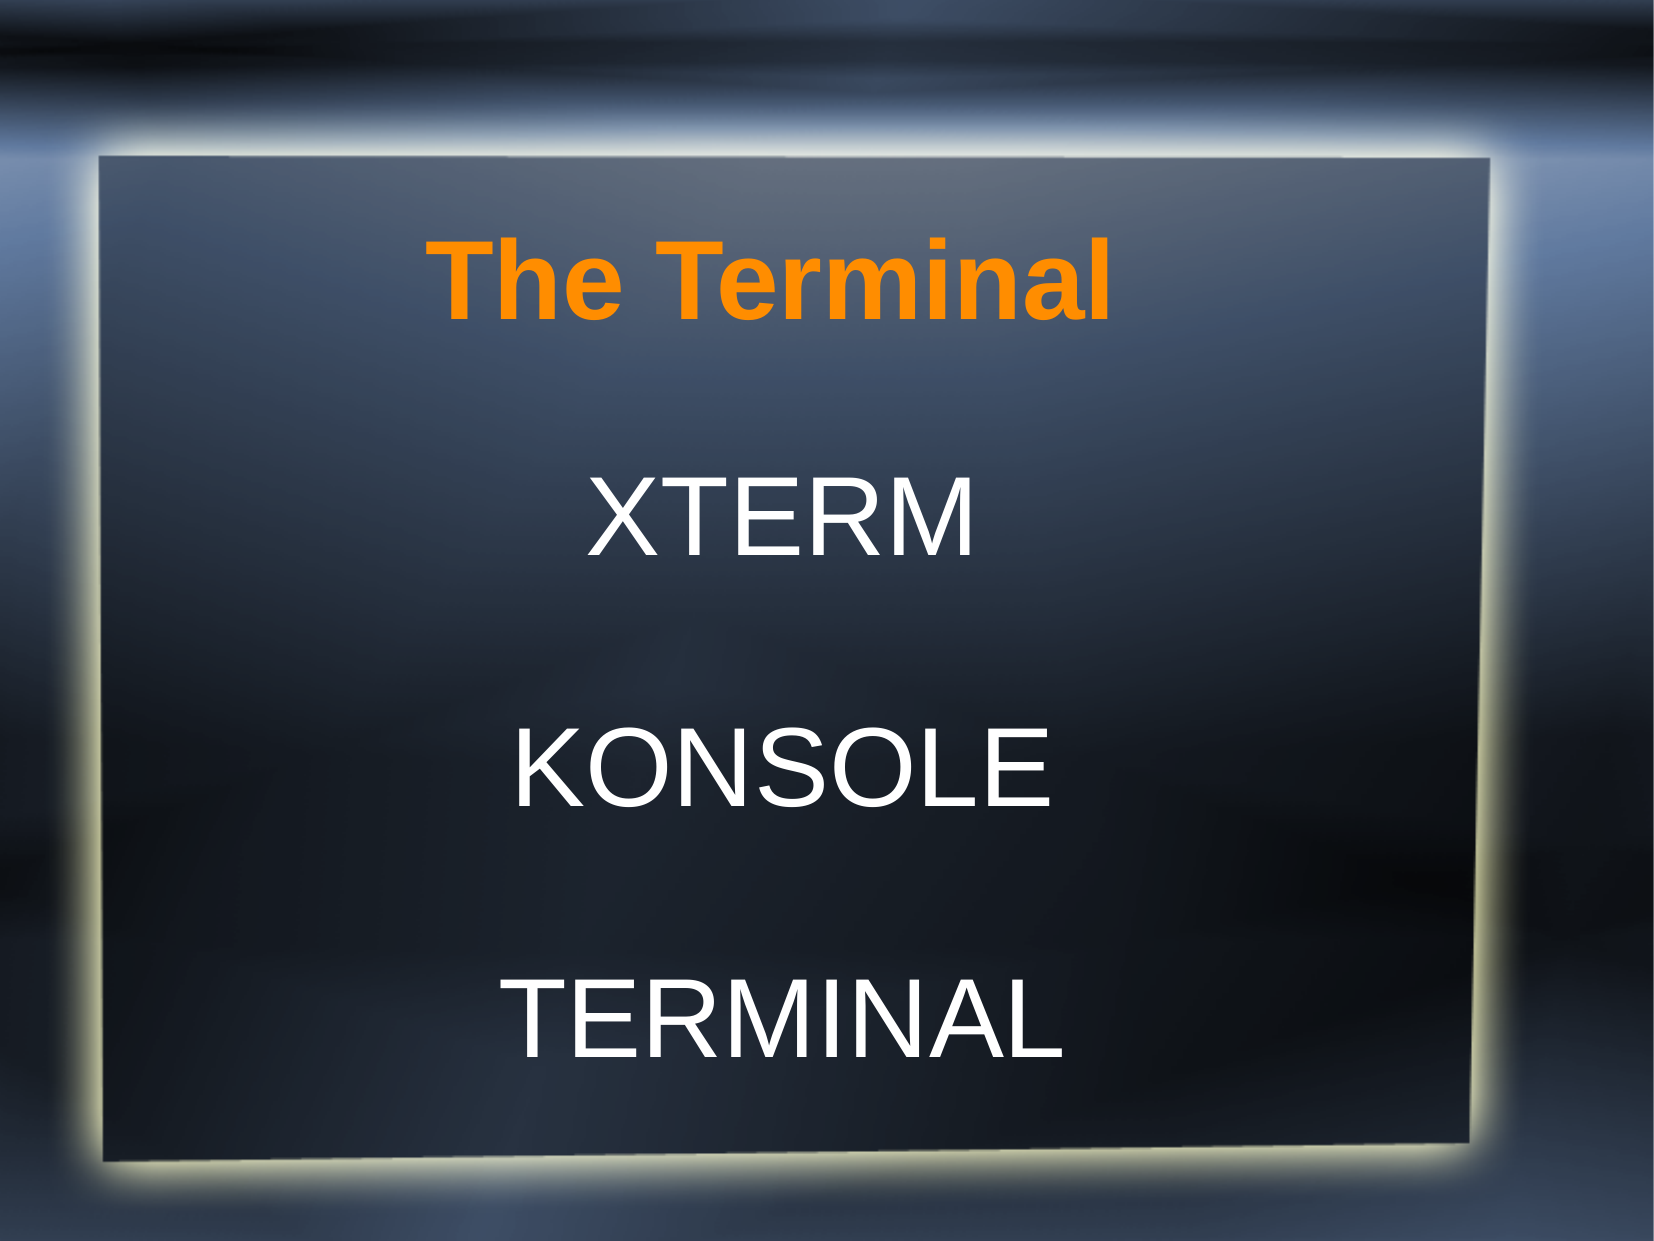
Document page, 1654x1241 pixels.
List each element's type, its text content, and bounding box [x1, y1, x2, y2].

picture [0, 0, 1654, 1241]
title The Terminal [124, 184, 1418, 377]
subtitle XTERM KONSOLE TERMINAL [147, 454, 1418, 1082]
